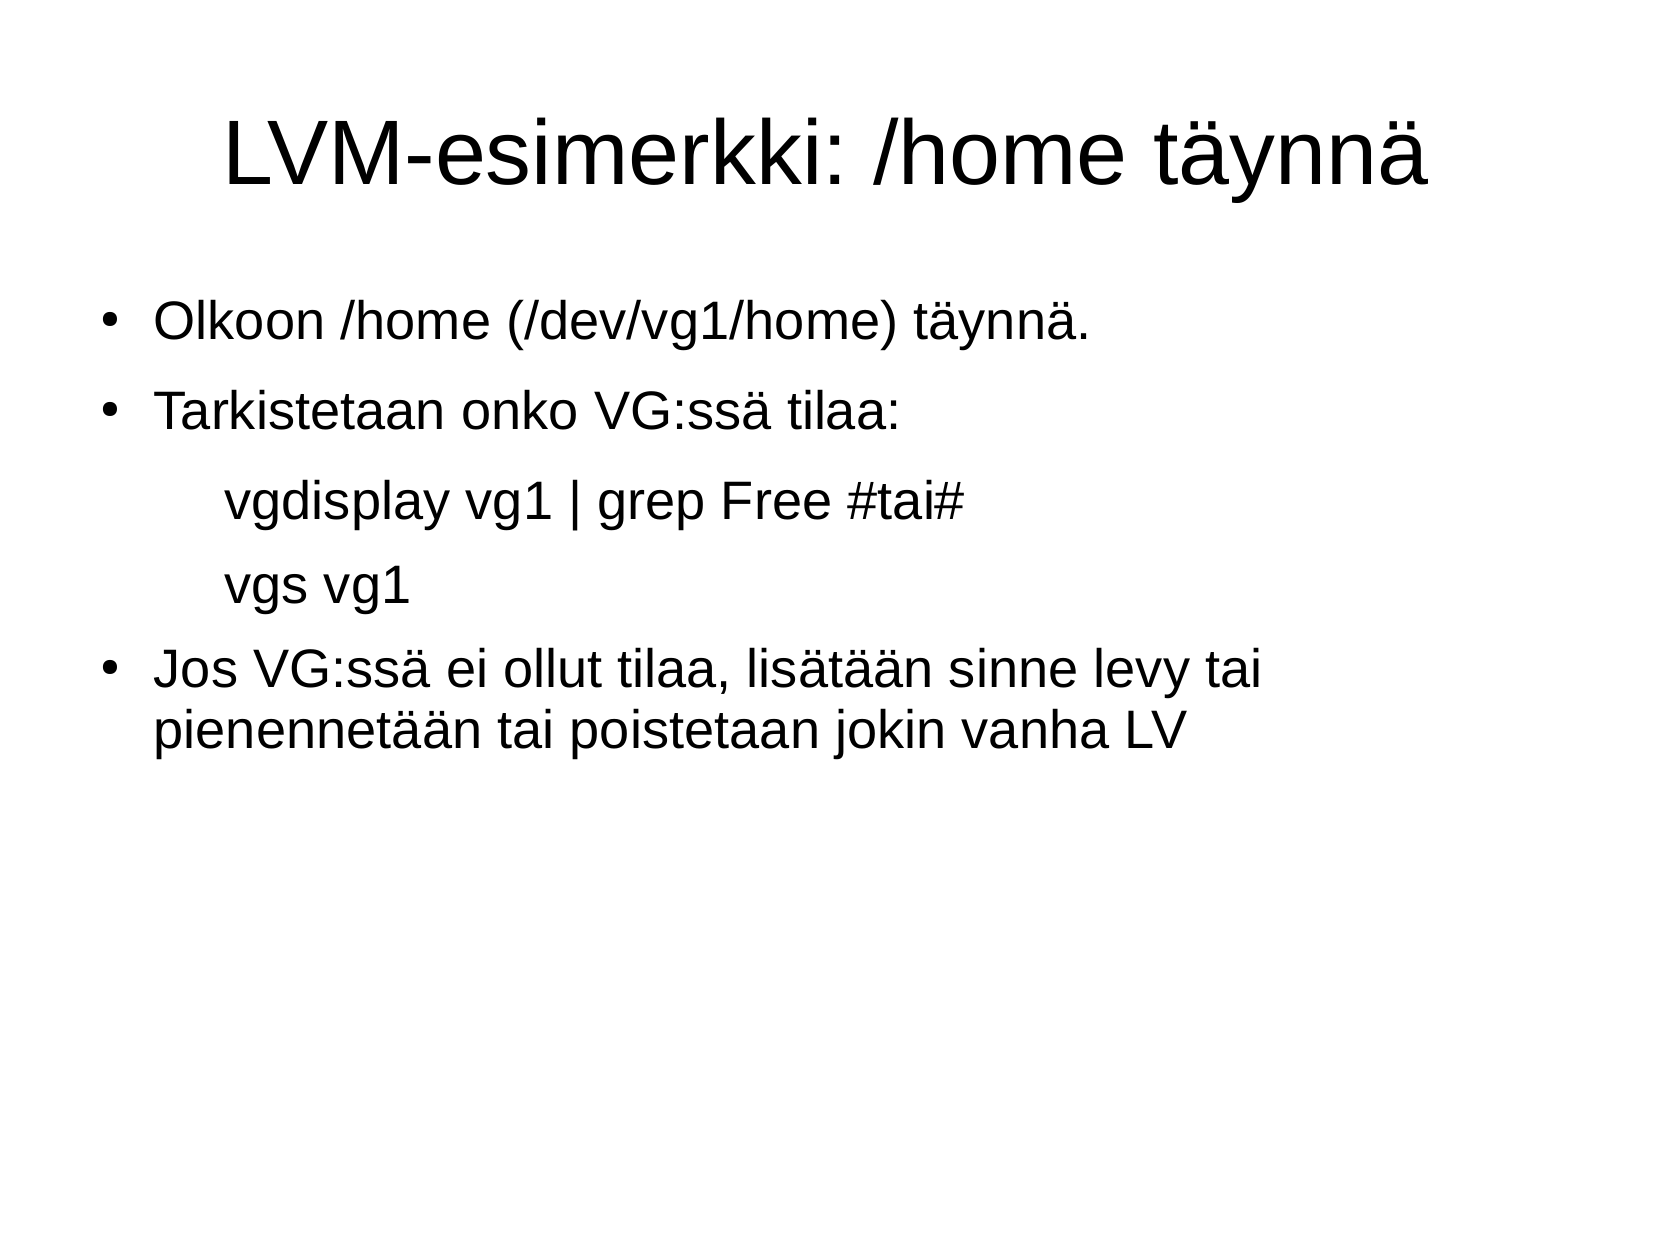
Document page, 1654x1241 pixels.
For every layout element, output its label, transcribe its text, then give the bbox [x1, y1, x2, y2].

list Olkoon /home (/dev/vg1/home) täynnä. Tarkistetaan onko VG:ssä tilaa: vgdisplay vg1 | grep Free #tai# vgs vg1 Jos VG:ssä ei ollut tilaa, lisätään sinne levy tai pienennetään tai poistetaan jokin vanha LV [82, 290, 1571, 1010]
title LVM-esimerkki: /home täynnä [82, 49, 1571, 257]
